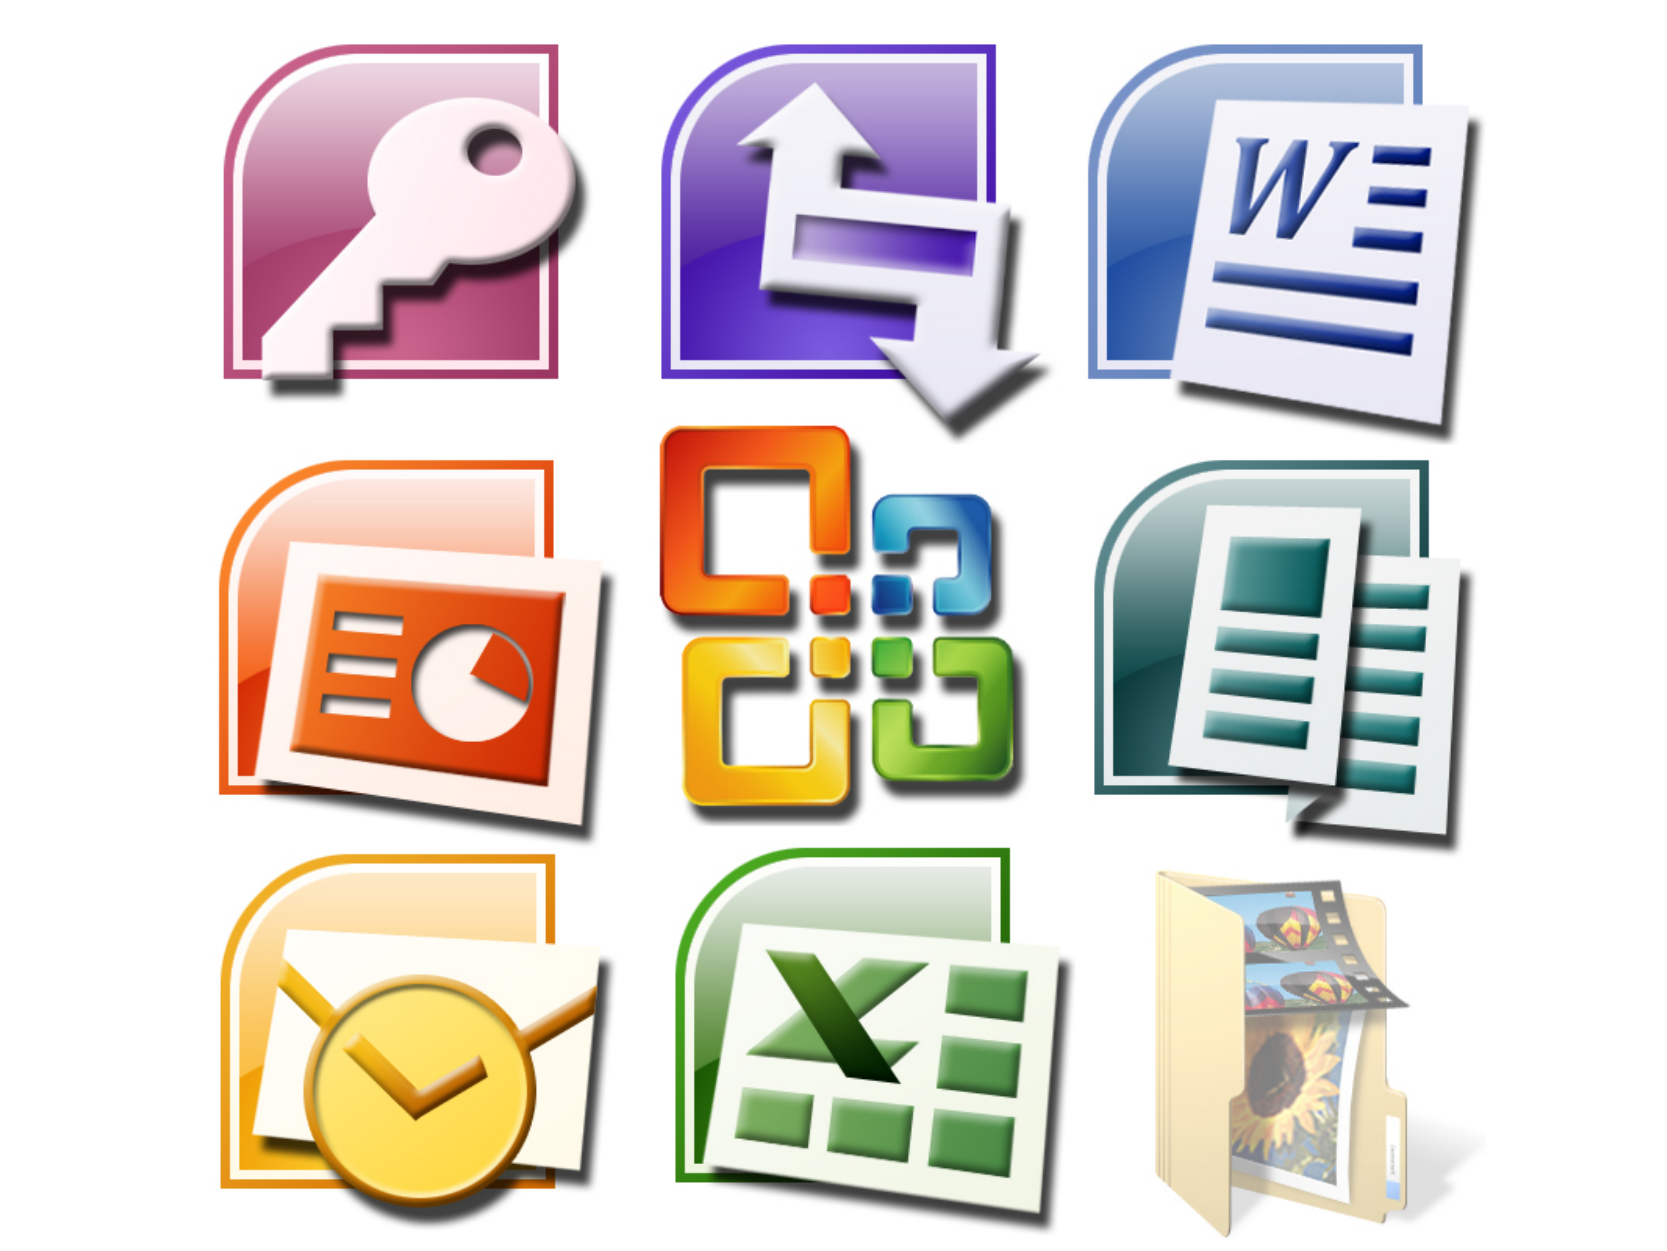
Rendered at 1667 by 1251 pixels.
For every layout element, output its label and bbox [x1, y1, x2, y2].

picture [174, 4, 1512, 1239]
